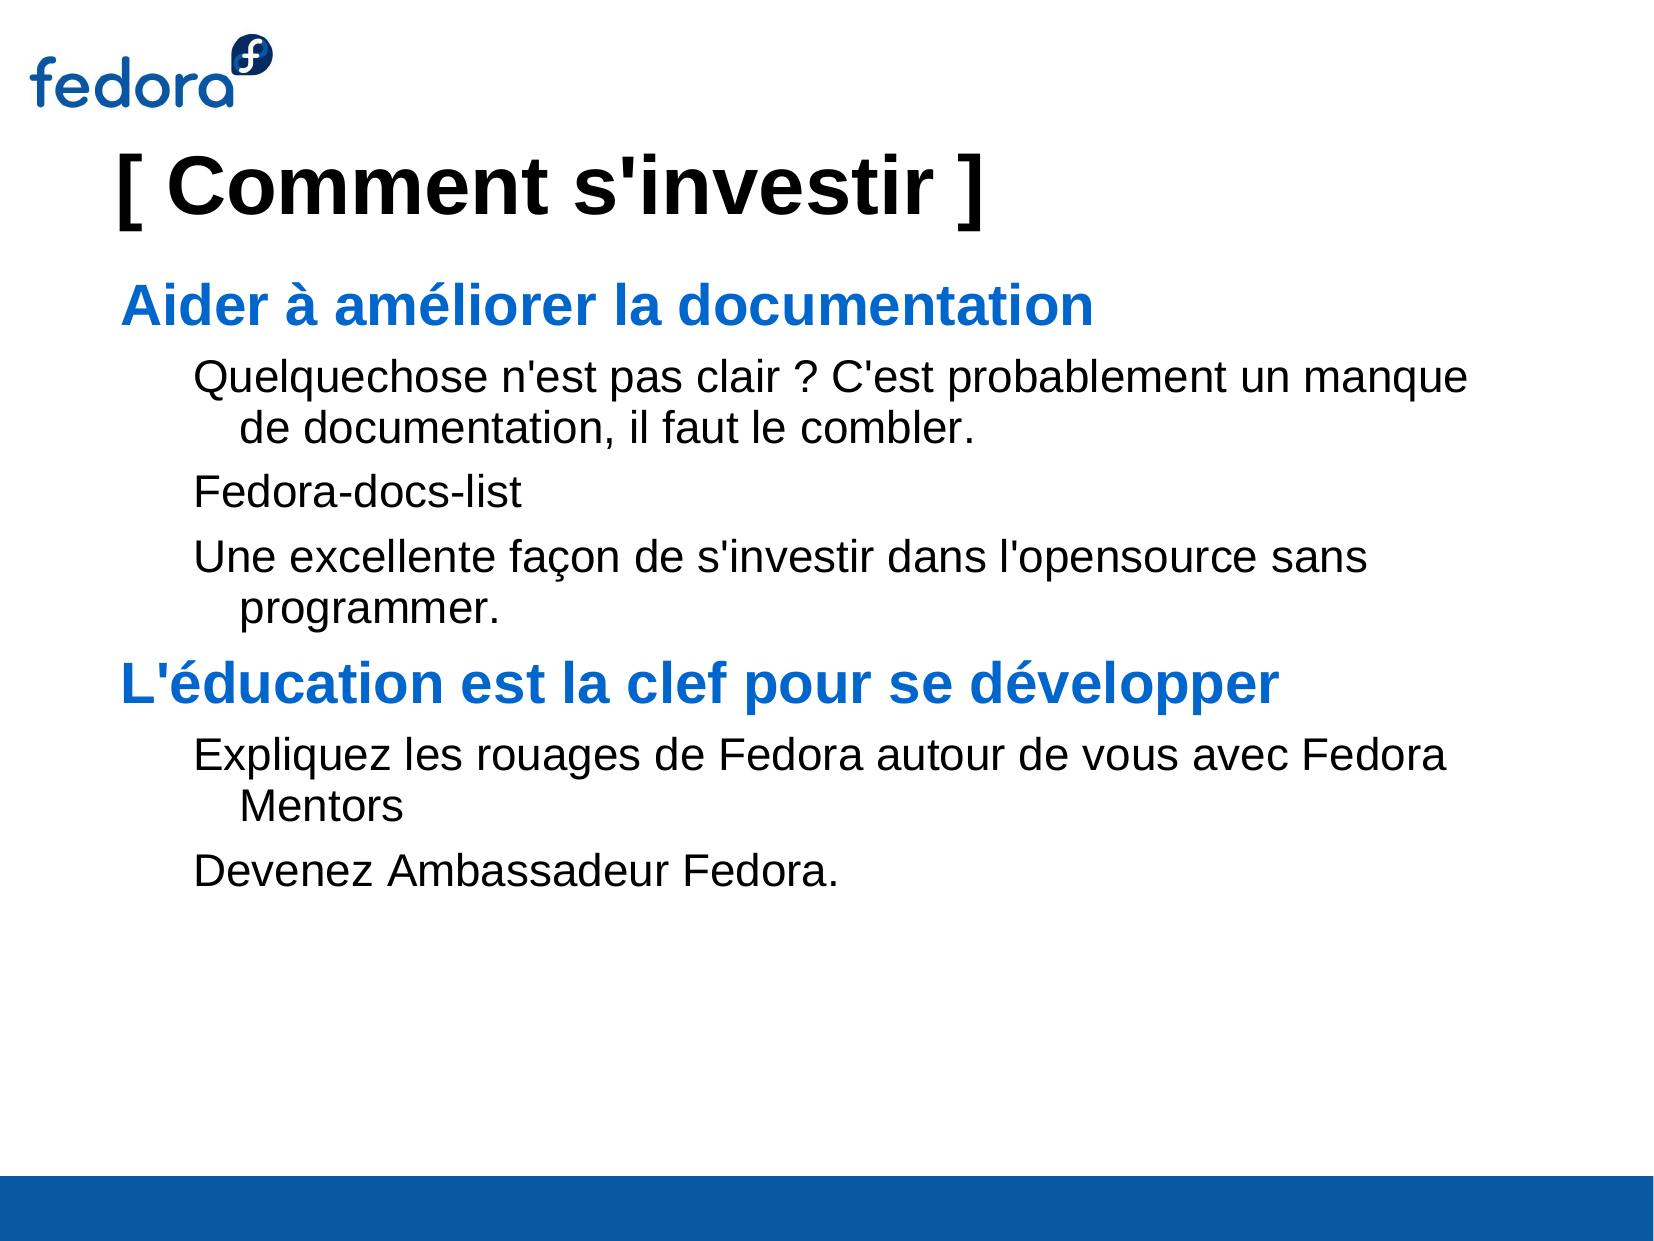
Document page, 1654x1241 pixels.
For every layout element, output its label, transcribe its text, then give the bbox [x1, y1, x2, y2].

picture [22, 27, 277, 115]
list Aider à améliorer la documentation Quelquechose n'est pas clair ? C'est probablement un manque de documentation, il faut le combler. Fedora-docs-list Une excellente façon de s'investir dans l'opensource sans programmer. L'éducation est la clef pour se développer Expliquez les rouages de Fedora autour de vous avec Fedora Mentors Devenez Ambassadeur Fedora. [118, 272, 1523, 1141]
picture [0, 1176, 1654, 1241]
title [ Comment s'investir ] [115, 122, 1521, 249]
